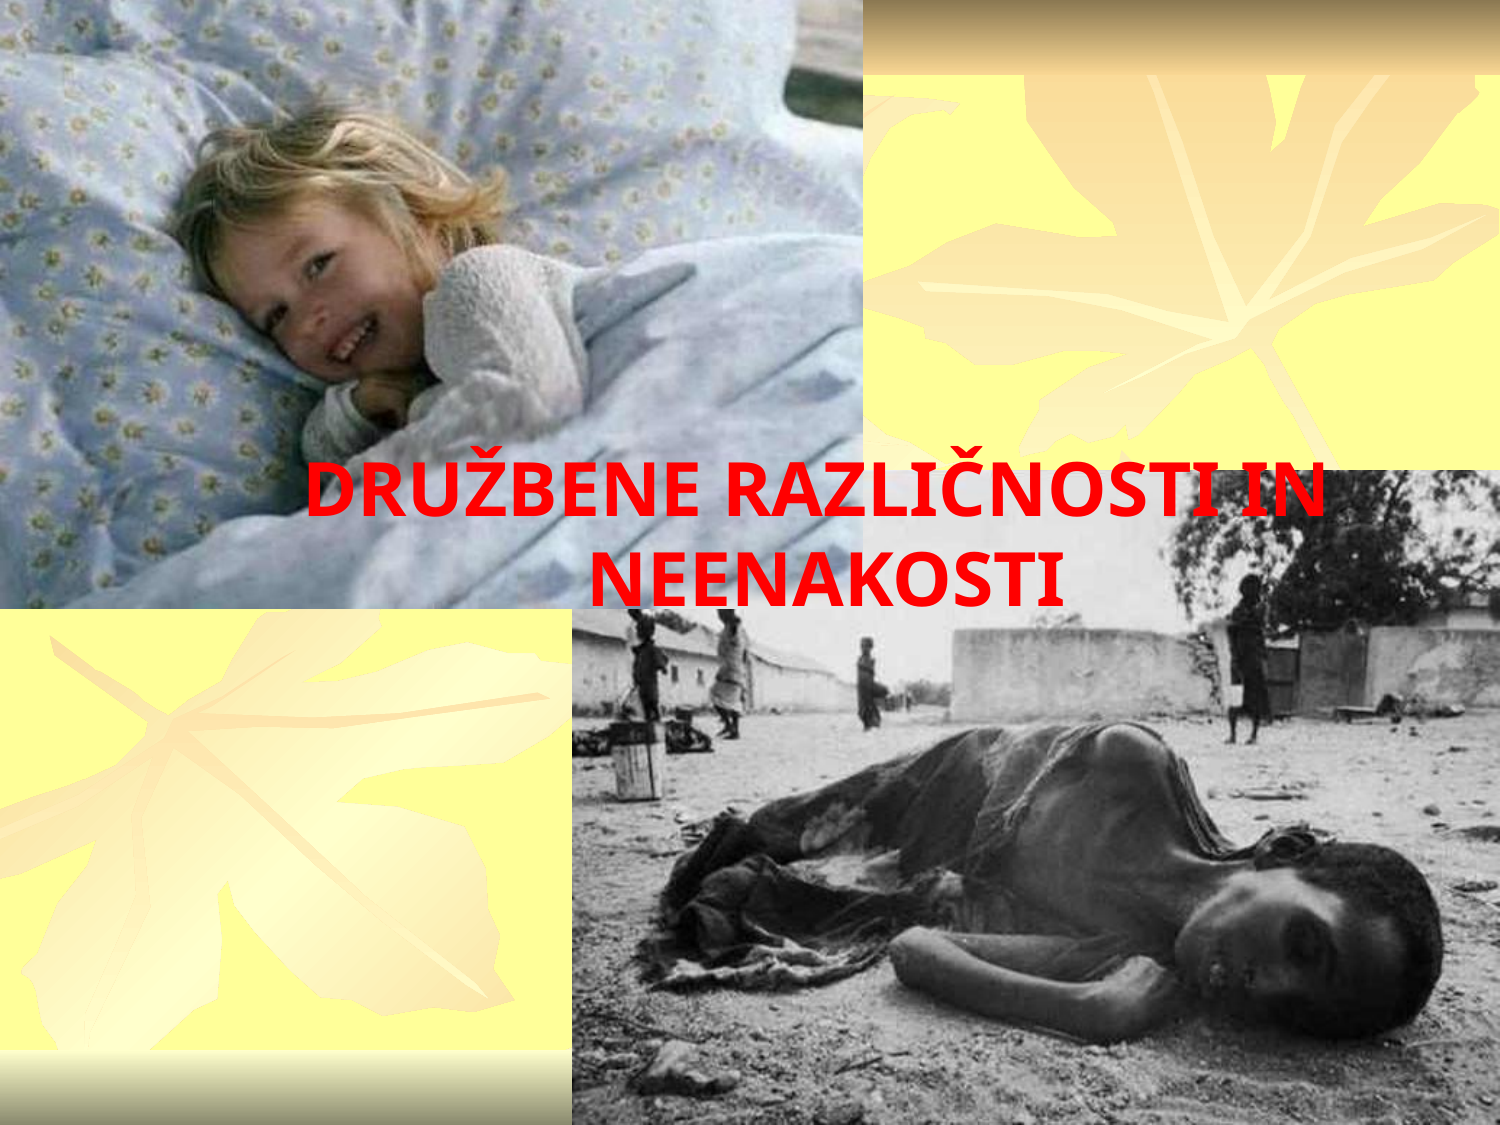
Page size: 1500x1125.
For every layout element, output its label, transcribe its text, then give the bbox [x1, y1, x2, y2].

picture [0, 0, 863, 610]
text_box DRUŽBENE RAZLIČNOSTI IN NEENAKOSTI [287, 433, 1366, 629]
picture [572, 470, 1500, 1125]
